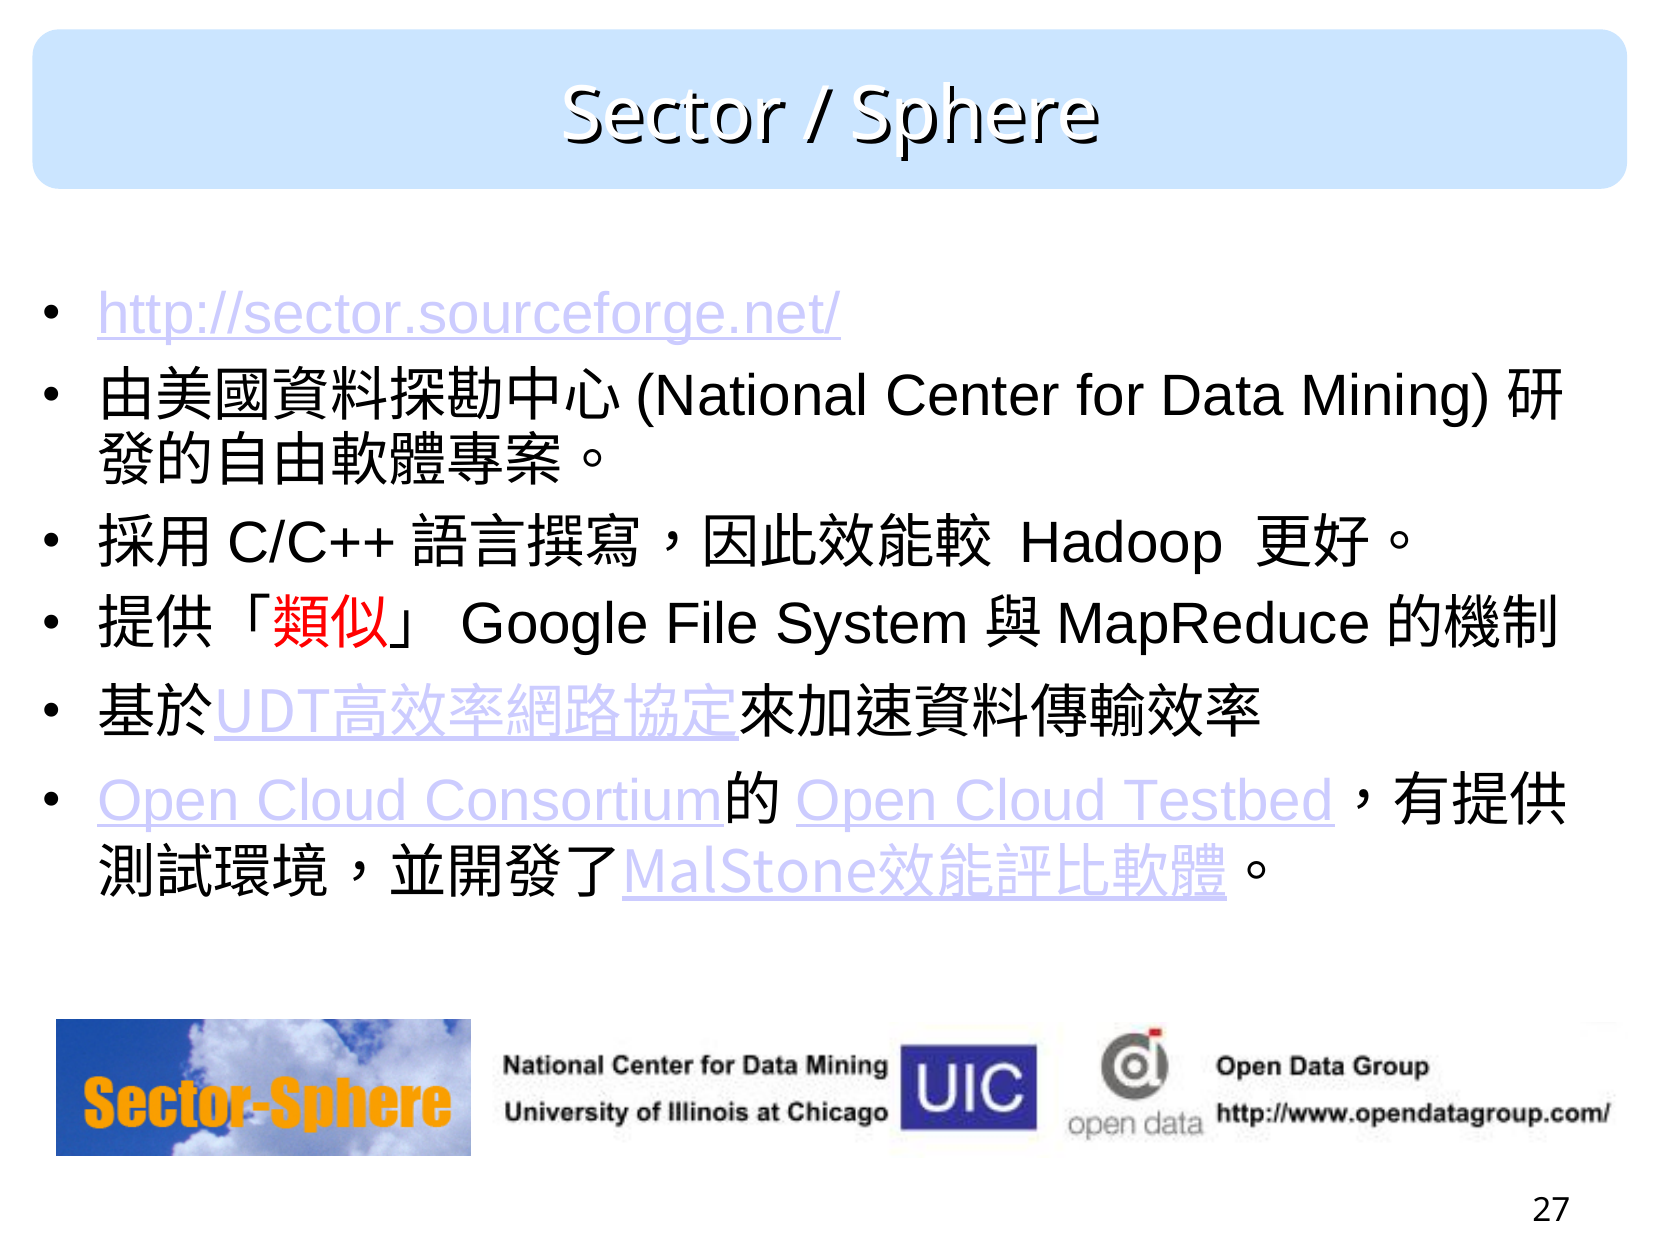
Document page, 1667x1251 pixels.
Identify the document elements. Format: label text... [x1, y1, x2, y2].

text_box Sector / Sphere [32, 29, 1628, 189]
text_box http://sector.sourceforge.net/ 由美國資料探勘中心(National Center for Data Mining)研發的自由軟體專案。 採用C/C++語言撰寫，因此效能較 Hadoop 更好。 提供「類似」Google File System與MapReduce的機制 基於UDT高效率網路協定來加速資料傳輸效率 Open Cloud Consortium的Open Cloud Testbed，有提供測試環境，並開發了MalStone效能評比軟體。 [41, 277, 1607, 1046]
picture [56, 1019, 471, 1156]
picture [476, 1021, 1629, 1158]
